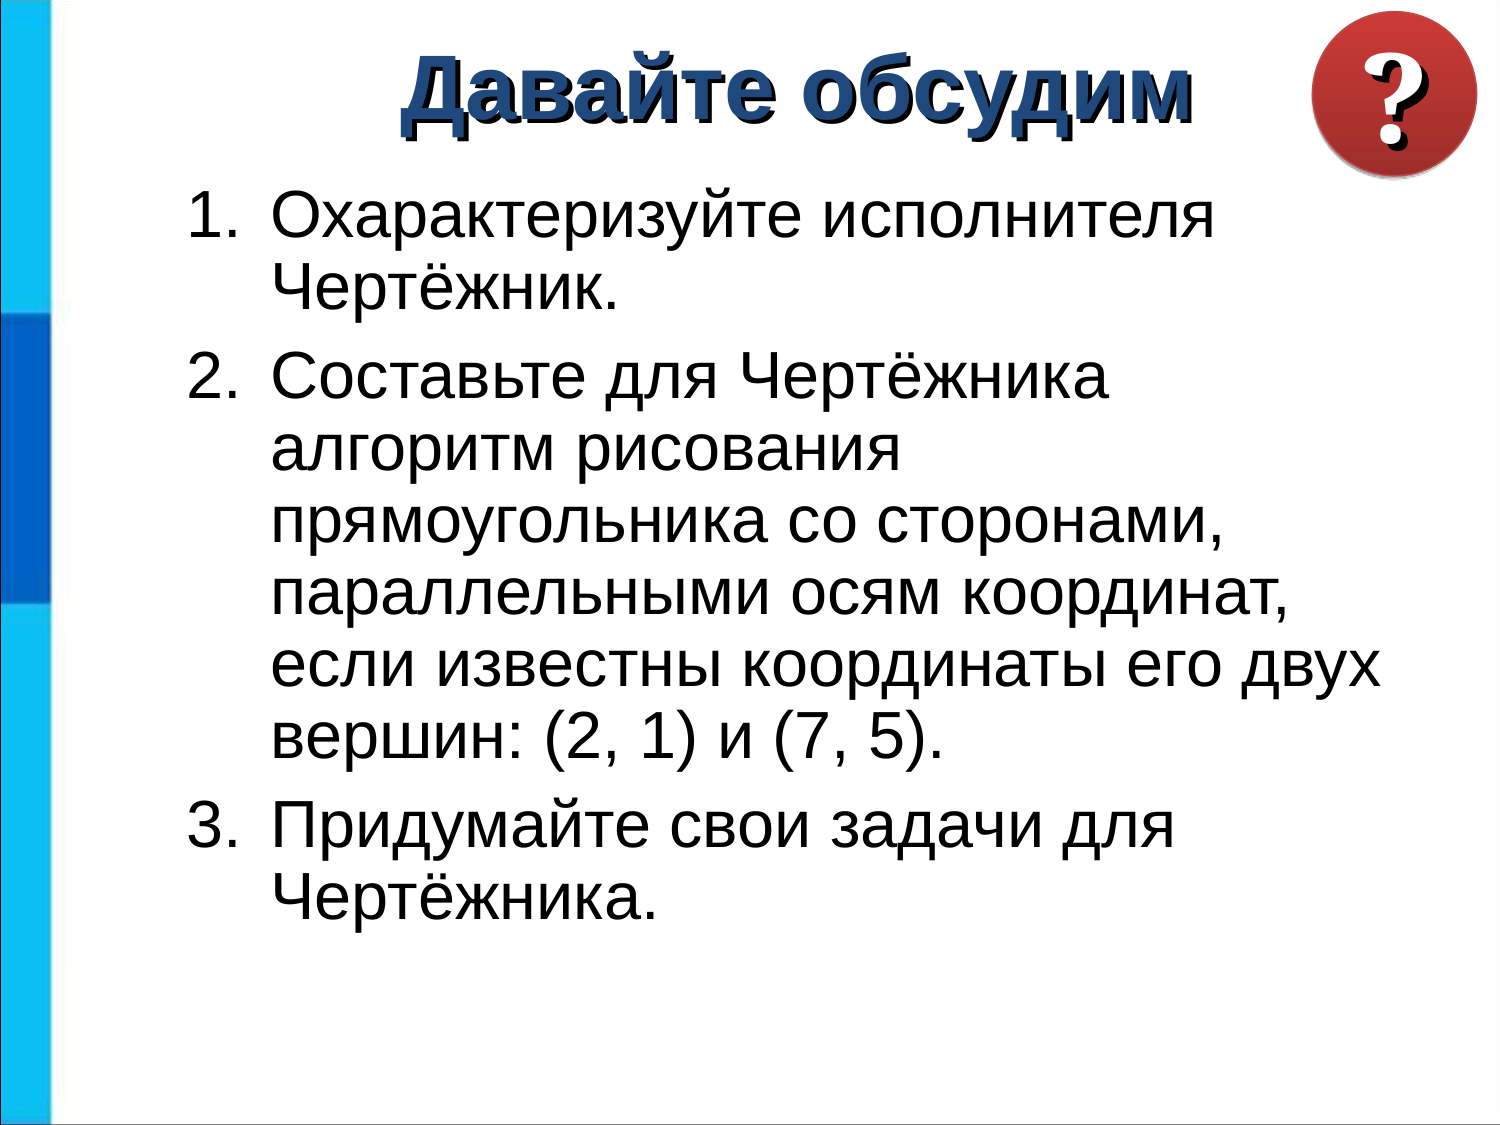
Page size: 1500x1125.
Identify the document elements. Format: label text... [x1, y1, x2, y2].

title Давайте обсудим [171, 30, 1341, 135]
text_box ? [1312, 11, 1477, 176]
list Охарактеризуйте исполнителя Чертёжник. Составьте для Чертёжника алгоритм рисования прямоугольника со сторонами, параллельными осям координат, если известны координаты его двух вершин: (2, 1) и (7, 5). Придумайте свои задачи для Чертёжника. [171, 172, 1425, 1005]
picture [0, 0, 1500, 1125]
